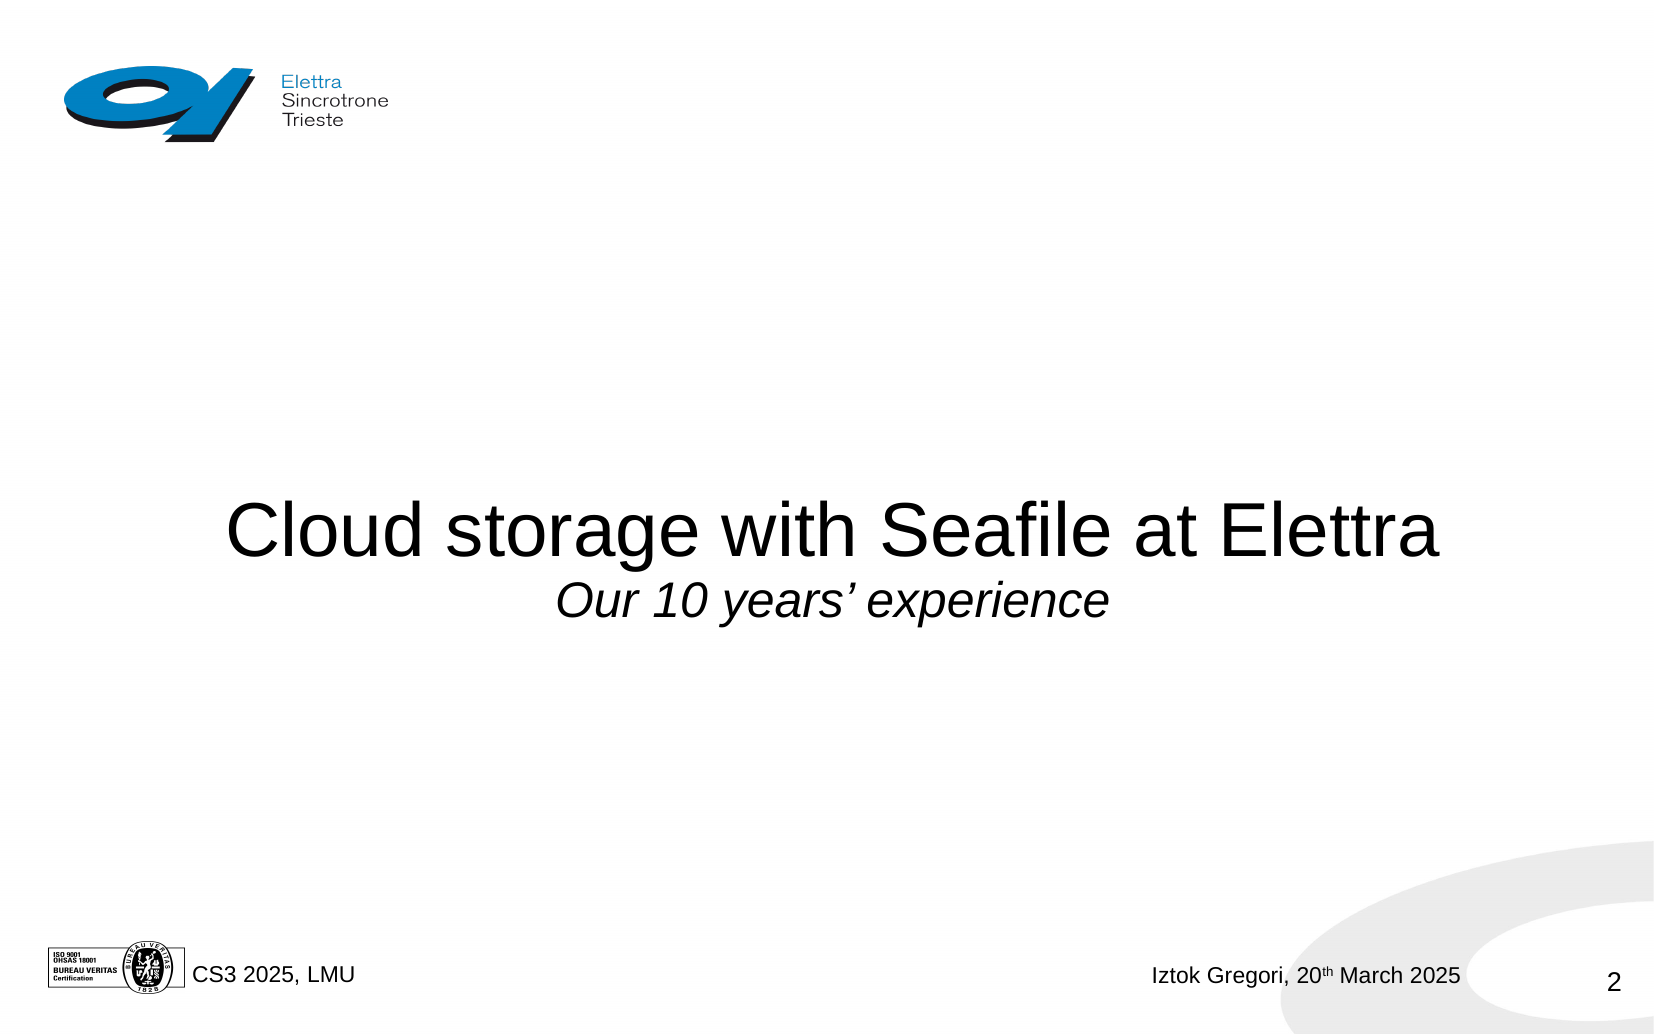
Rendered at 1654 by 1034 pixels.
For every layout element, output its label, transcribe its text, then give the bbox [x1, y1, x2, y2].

text_box <number> [1606, 967, 1642, 1000]
picture [0, 5, 1654, 1034]
title Cloud storage with Seafile at Elettra Our 10 years’ experience [129, 387, 1536, 730]
